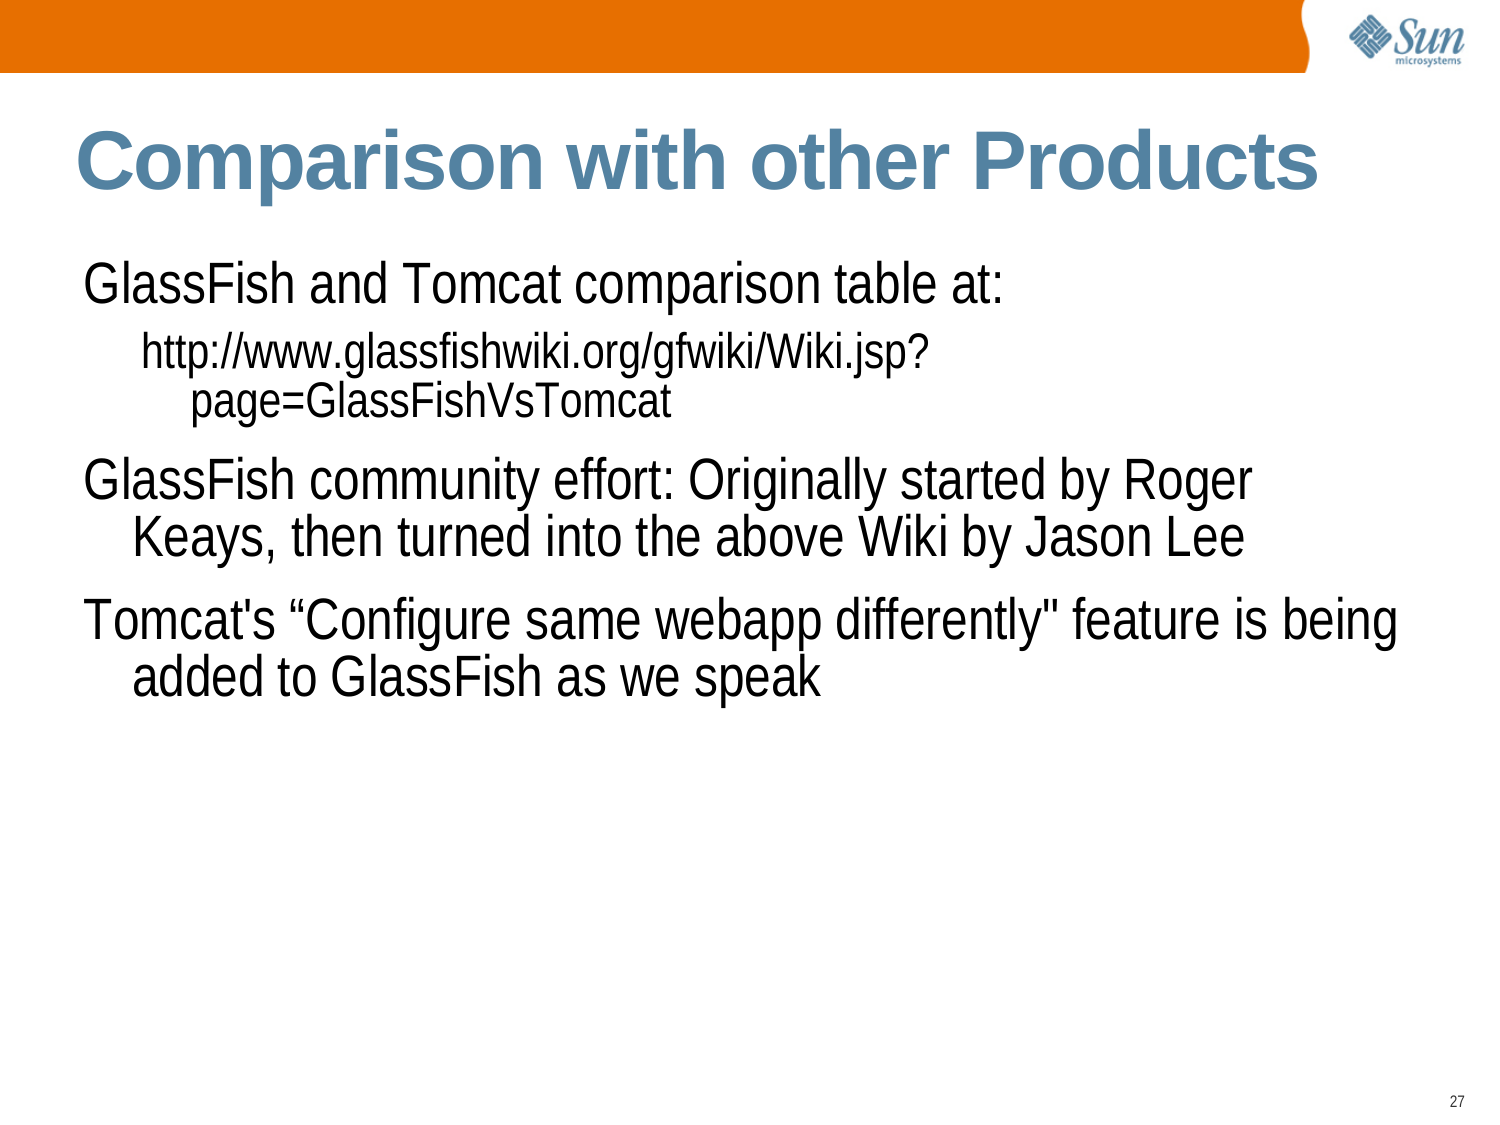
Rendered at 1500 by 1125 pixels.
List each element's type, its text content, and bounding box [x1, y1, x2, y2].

list GlassFish and Tomcat comparison table at: http://www.glassfishwiki.org/gfwiki/Wiki.jsp?page=GlassFishVsTomcat GlassFish community effort: Originally started by Roger Keays, then turned into the above Wiki by Jason Lee Tomcat's “Configure same webapp differently" feature is being added to GlassFish as we speak [64, 258, 1401, 1062]
title Comparison with other Products [75, 123, 1437, 227]
picture [0, 0, 1500, 73]
